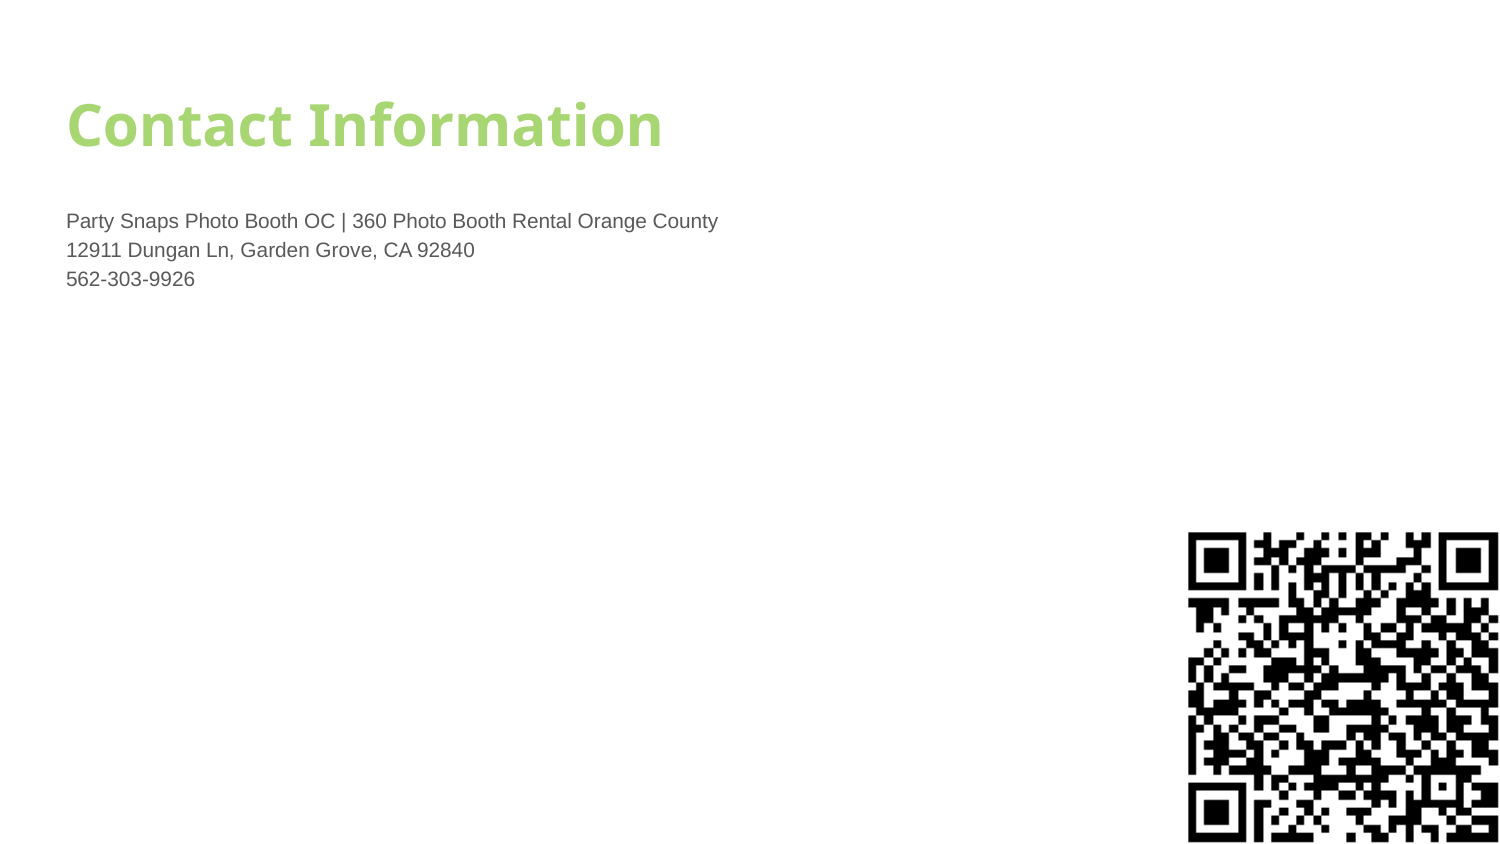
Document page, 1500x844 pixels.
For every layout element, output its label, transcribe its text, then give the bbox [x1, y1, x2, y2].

picture [1187, 531, 1500, 844]
title Contact Information [51, 72, 1449, 167]
list Party Snaps Photo Booth OC | 360 Photo Booth Rental Orange County 12911 Dungan Ln, Garden Grove, CA 92840 562-303-9926 [51, 189, 1449, 750]
